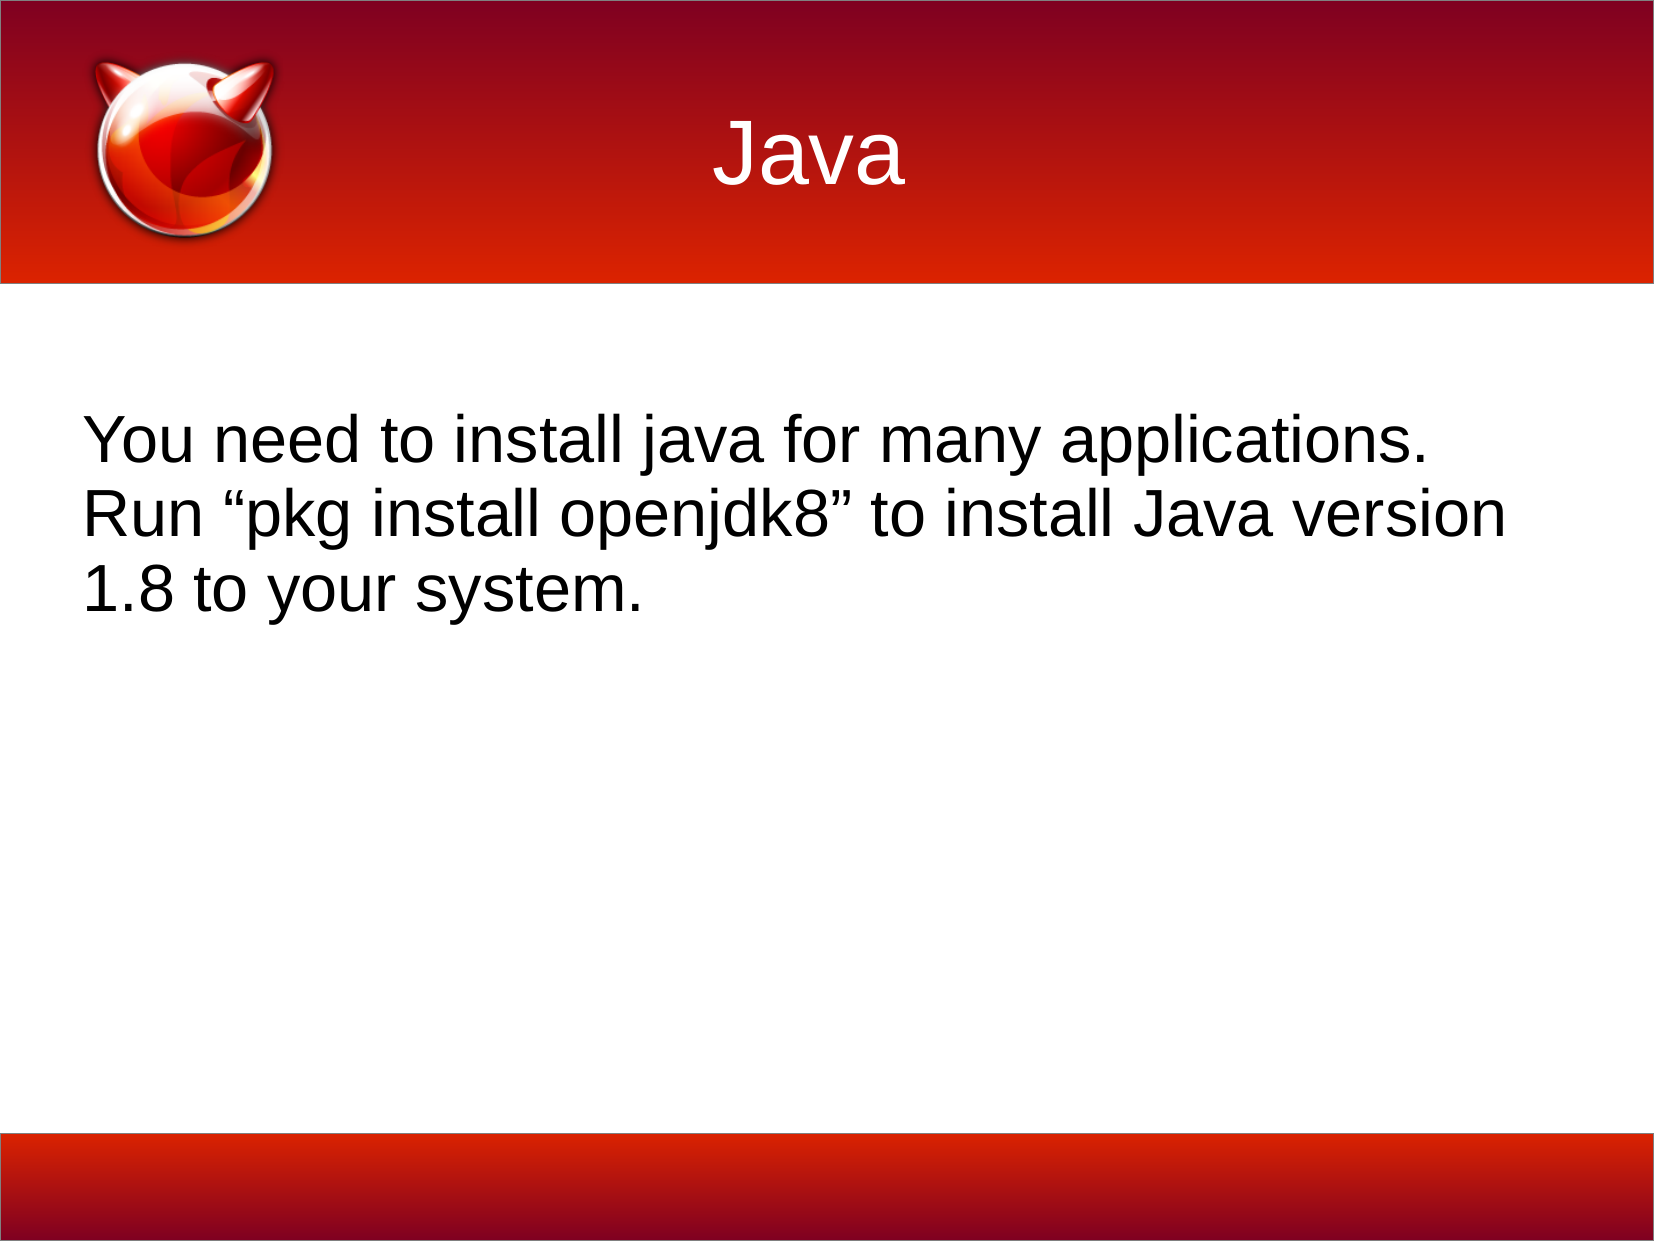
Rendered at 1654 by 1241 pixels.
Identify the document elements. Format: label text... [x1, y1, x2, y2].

list You need to install java for many applications. Run “pkg install openjdk8” to install Java version 1.8 to your system. [82, 401, 1538, 1010]
title Java [82, 49, 1536, 257]
